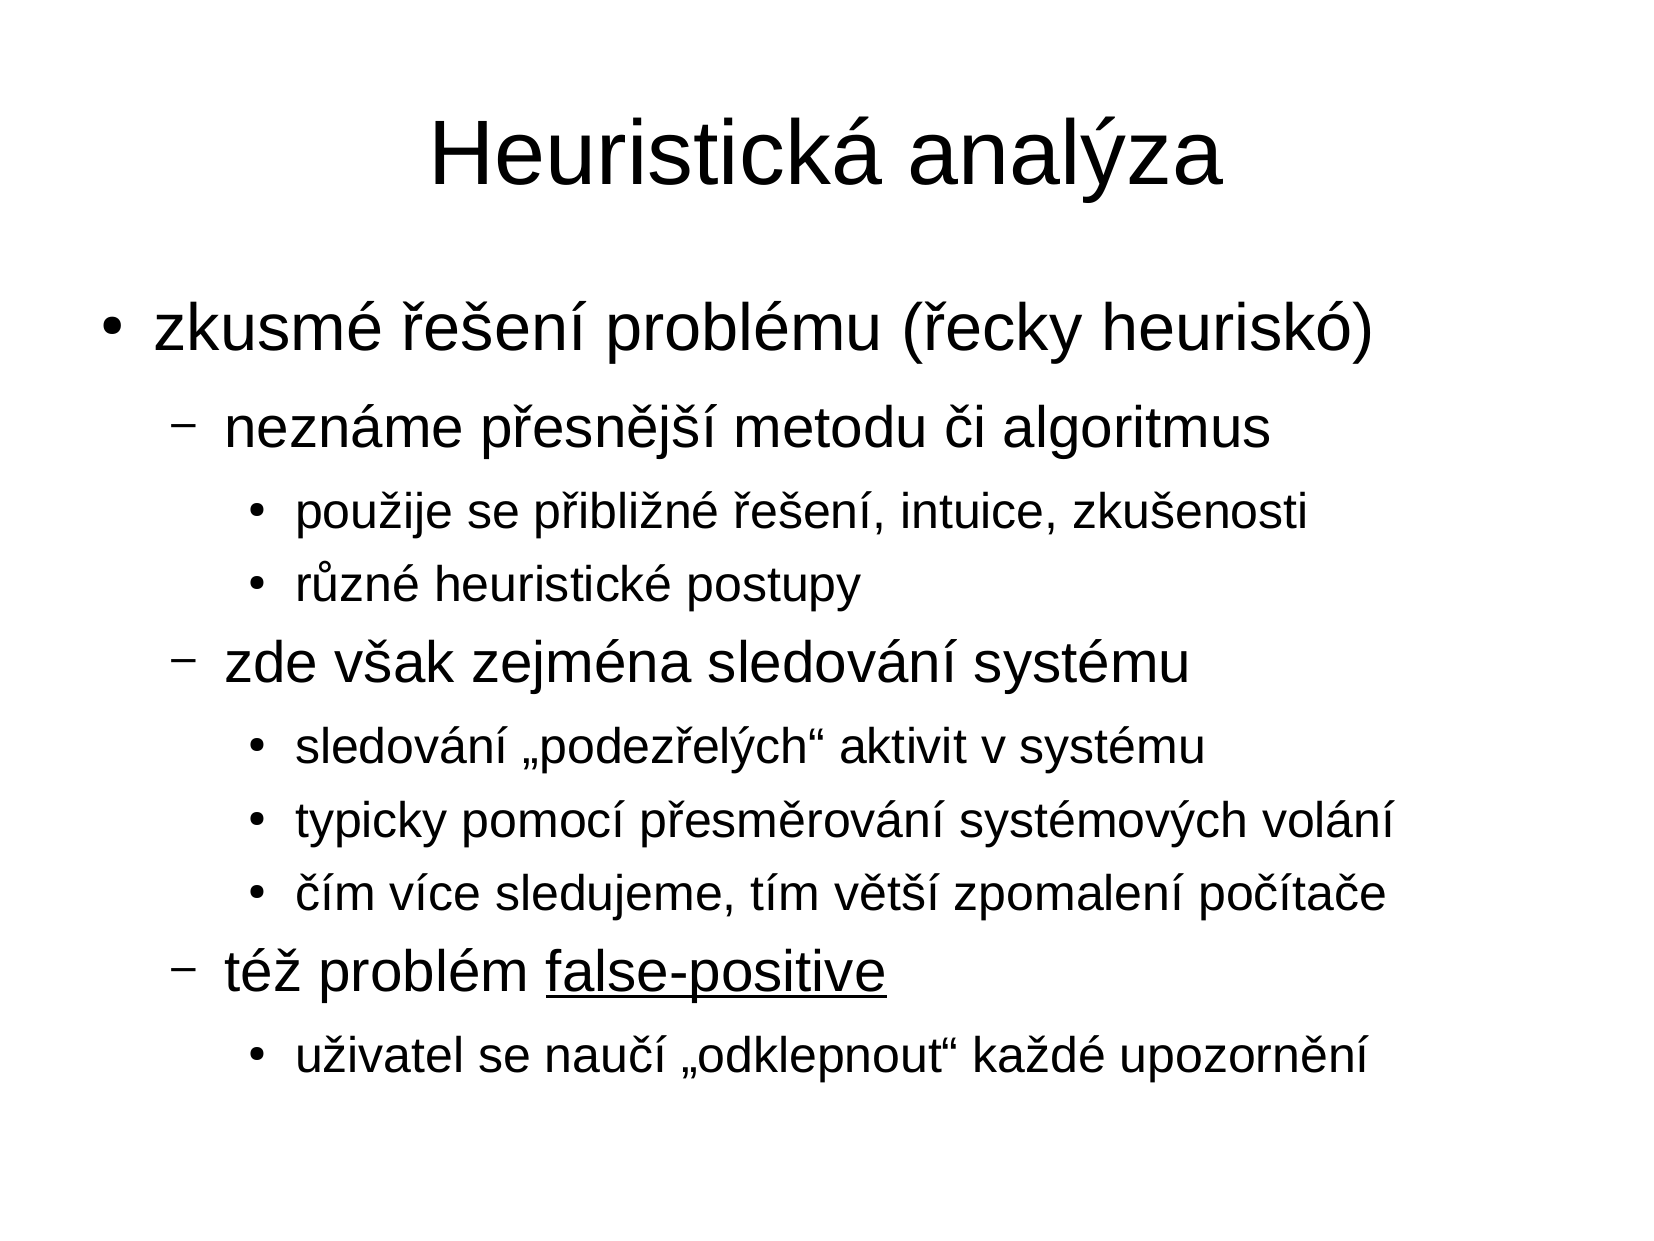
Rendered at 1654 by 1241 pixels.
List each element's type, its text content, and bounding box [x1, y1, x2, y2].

list zkusmé řešení problému (řecky heuriskó) neznáme přesnější metodu či algoritmus použije se přibližné řešení, intuice, zkušenosti různé heuristické postupy zde však zejména sledování systému sledování „podezřelých“ aktivit v systému typicky pomocí přesměrování systémových volání čím více sledujeme, tím větší zpomalení počítače též problém false-positive uživatel se naučí „odklepnout“ každé upozornění [82, 290, 1571, 1109]
title Heuristická analýza [82, 49, 1571, 257]
